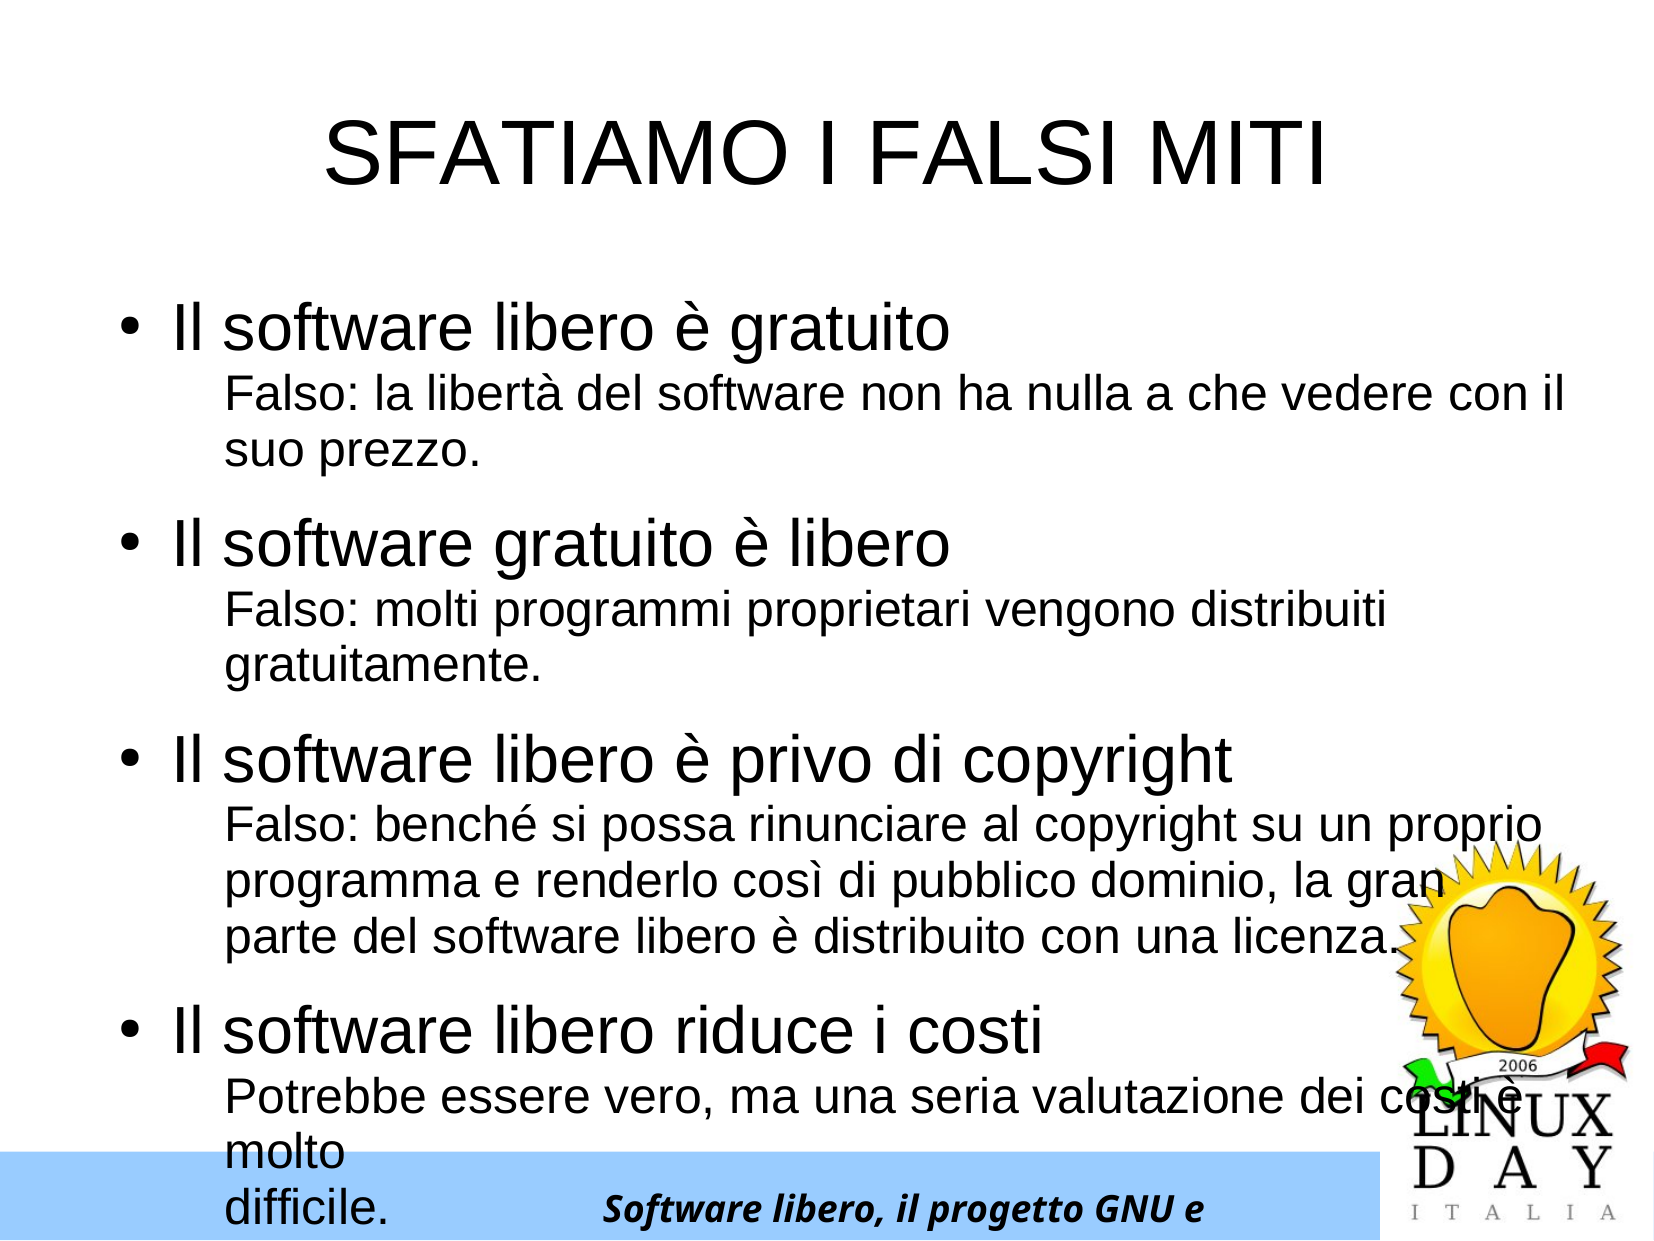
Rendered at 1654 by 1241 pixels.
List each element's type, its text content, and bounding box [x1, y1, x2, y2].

picture [1380, 826, 1654, 1241]
title SFATIAMO I FALSI MITI [82, 49, 1571, 257]
text_box Software libero, il progetto GNU e Linux [588, 1175, 1323, 1237]
list Il software libero è gratuito Falso: la libertà del software non ha nulla a che vedere con il suo prezzo. Il software gratuito è libero Falso: molti programmi proprietari vengono distribuiti gratuitamente. Il software libero è privo di copyright Falso: benché si possa rinunciare al copyright su un proprio programma e renderlo così di pubblico dominio, la gran parte del software libero è distribuito con una licenza. Il software libero riduce i costi Potrebbe essere vero, ma una seria valutazione dei costi è molto difficile. [82, 290, 1571, 1148]
text_box [325, 1151, 339, 1165]
text_box [0, 1151, 1380, 1241]
text_box [273, 1151, 287, 1165]
